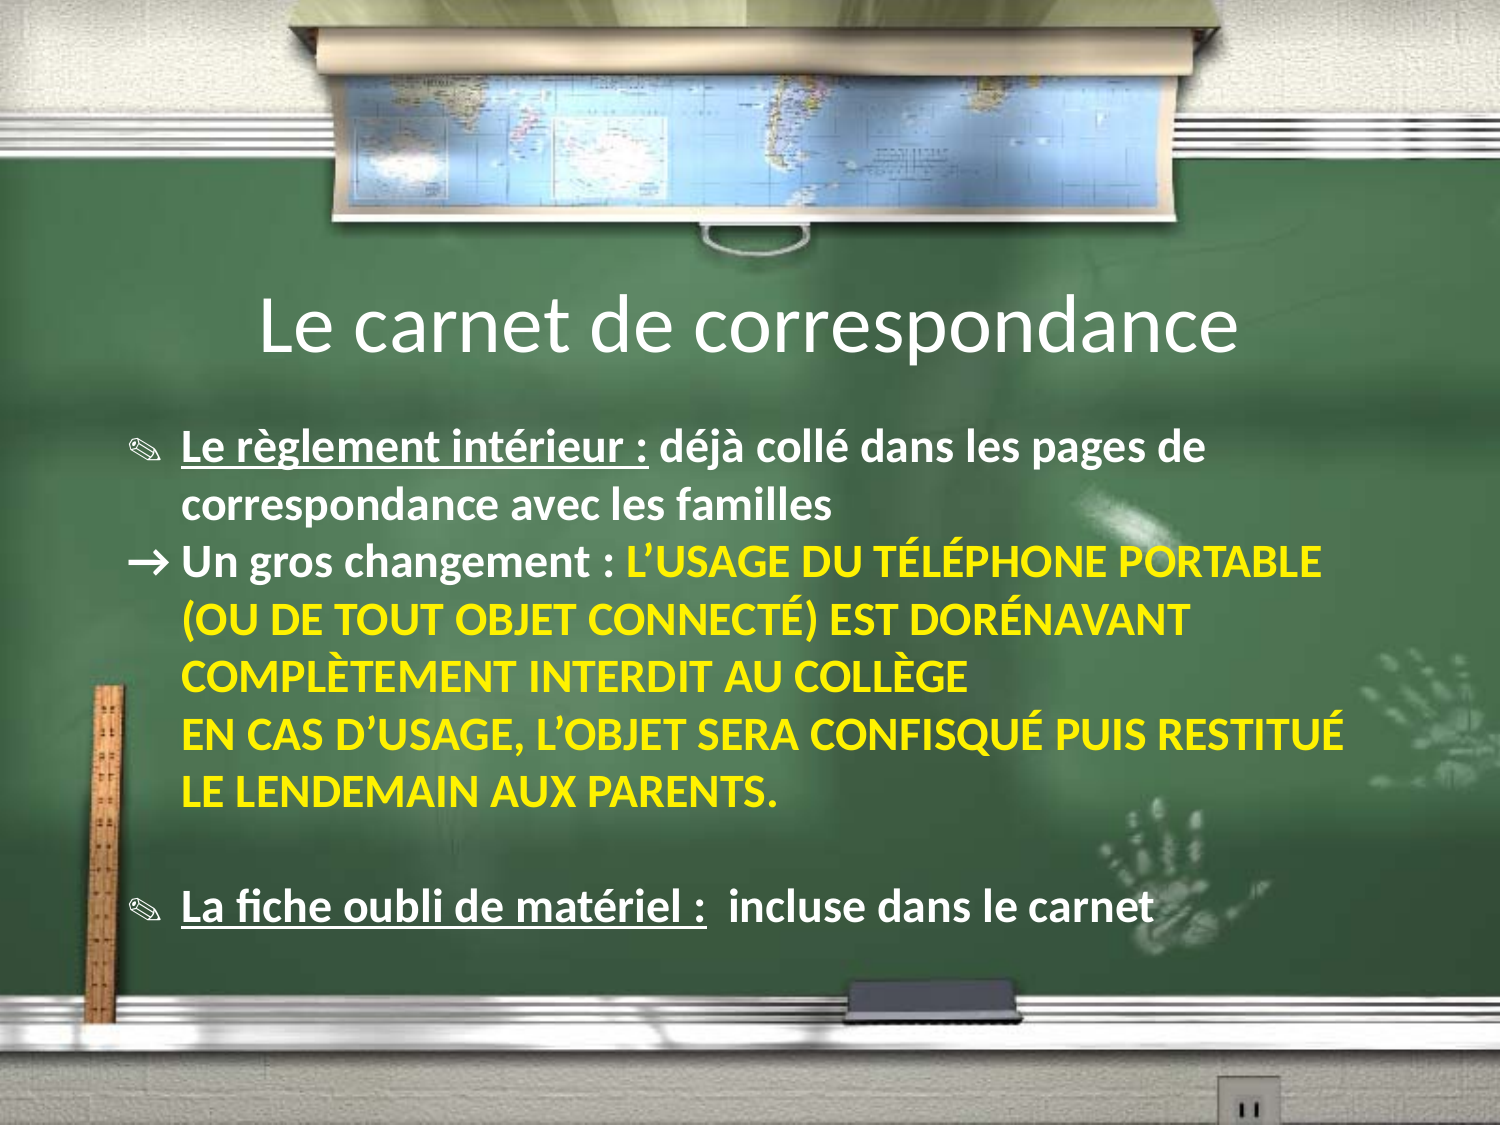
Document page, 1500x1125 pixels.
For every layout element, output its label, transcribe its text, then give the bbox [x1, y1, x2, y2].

text_box Le carnet de correspondance [112, 224, 1388, 407]
picture [0, 0, 1500, 1125]
text_box  Le règlement intérieur : déjà collé dans les pages de correspondance avec les familles → Un gros changement : L’USAGE DU TÉLÉPHONE PORTABLE (OU DE TOUT OBJET CONNECTÉ) EST DORÉNAVANT COMPLÈTEMENT INTERDIT AU COLLÈGE EN CAS D’USAGE, L’OBJET SERA CONFISQUÉ PUIS RESTITUÉ LE LENDEMAIN AUX PARENTS.  La fiche oubli de matériel : incluse dans le carnet [112, 407, 1388, 945]
